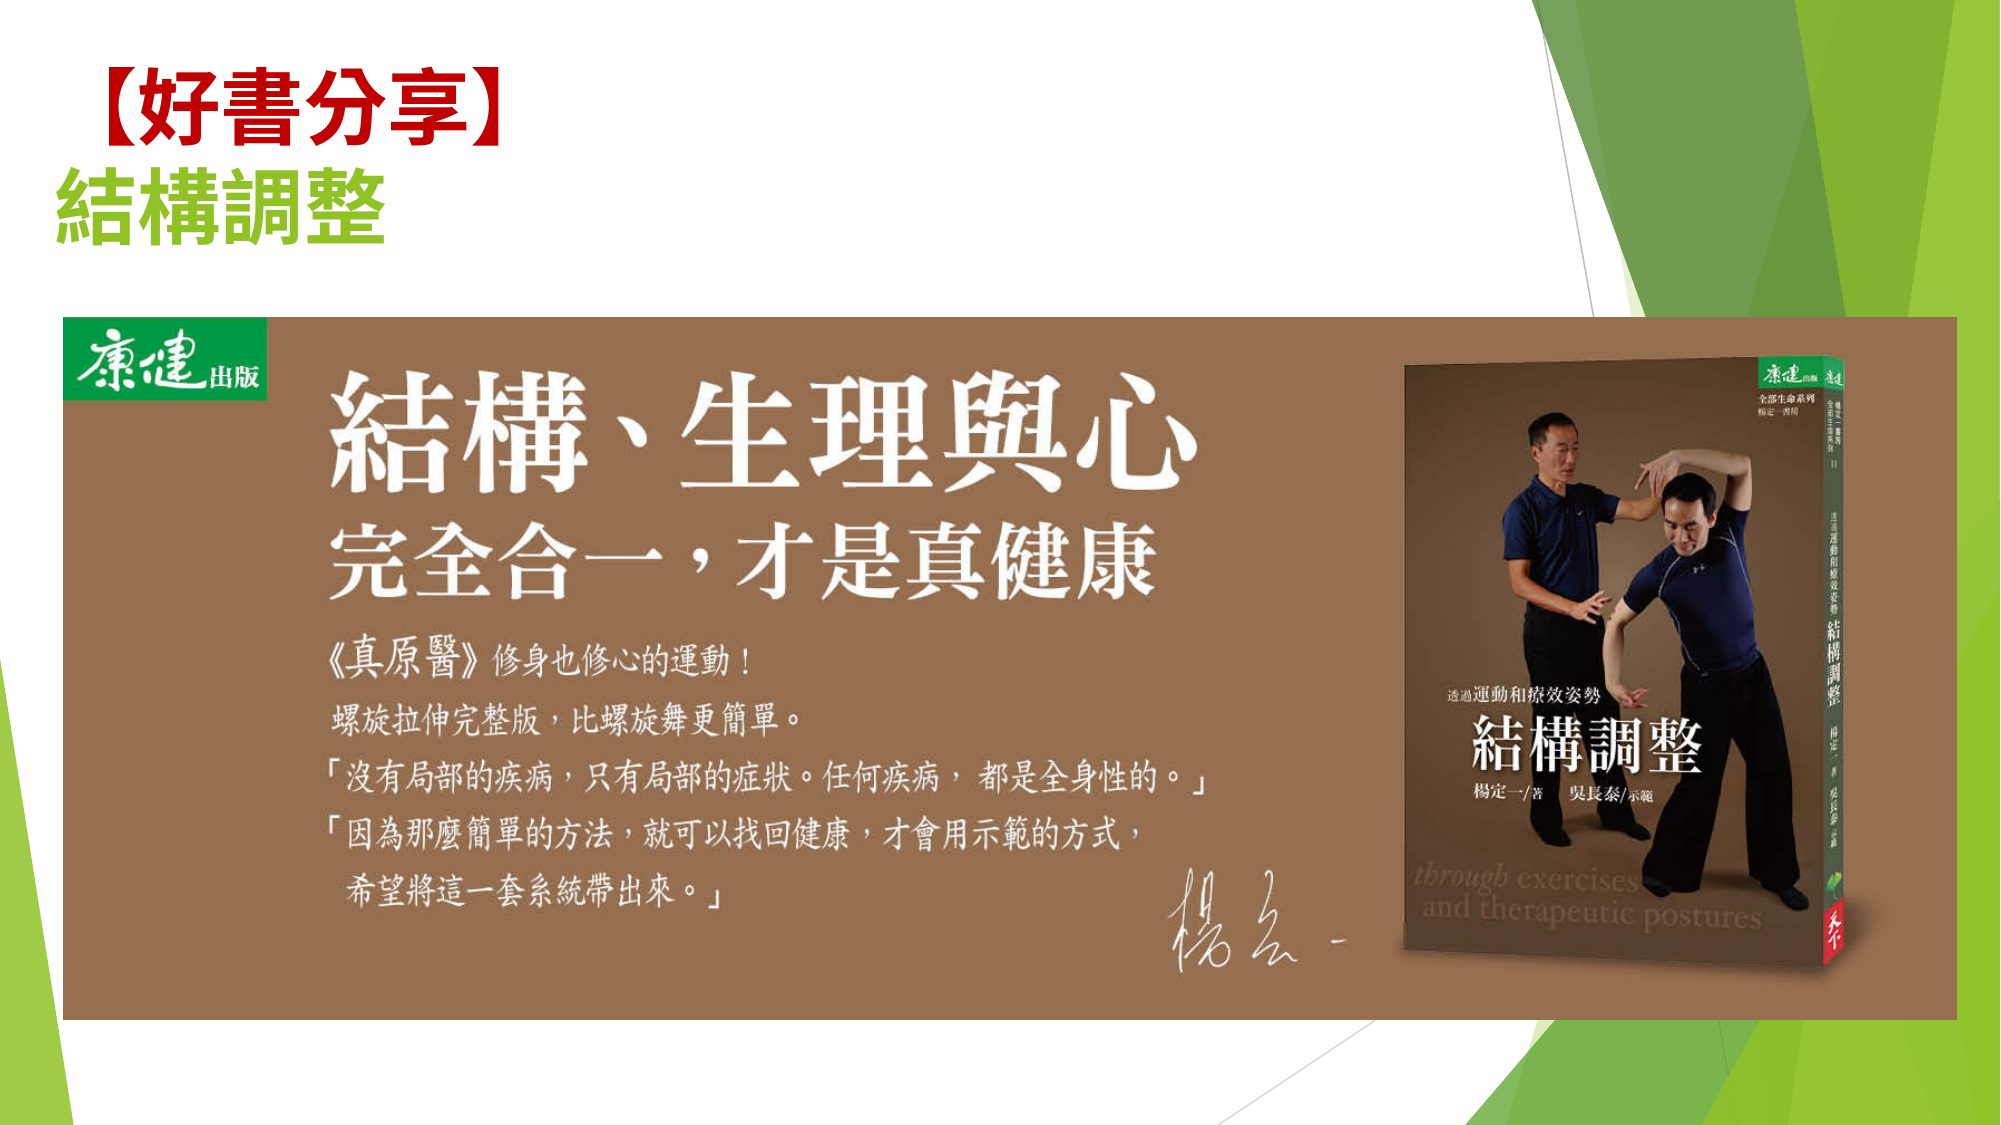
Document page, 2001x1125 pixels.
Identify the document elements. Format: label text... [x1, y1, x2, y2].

title 【好書分享】 結構調整 [39, 47, 1450, 318]
picture [63, 318, 1957, 1020]
